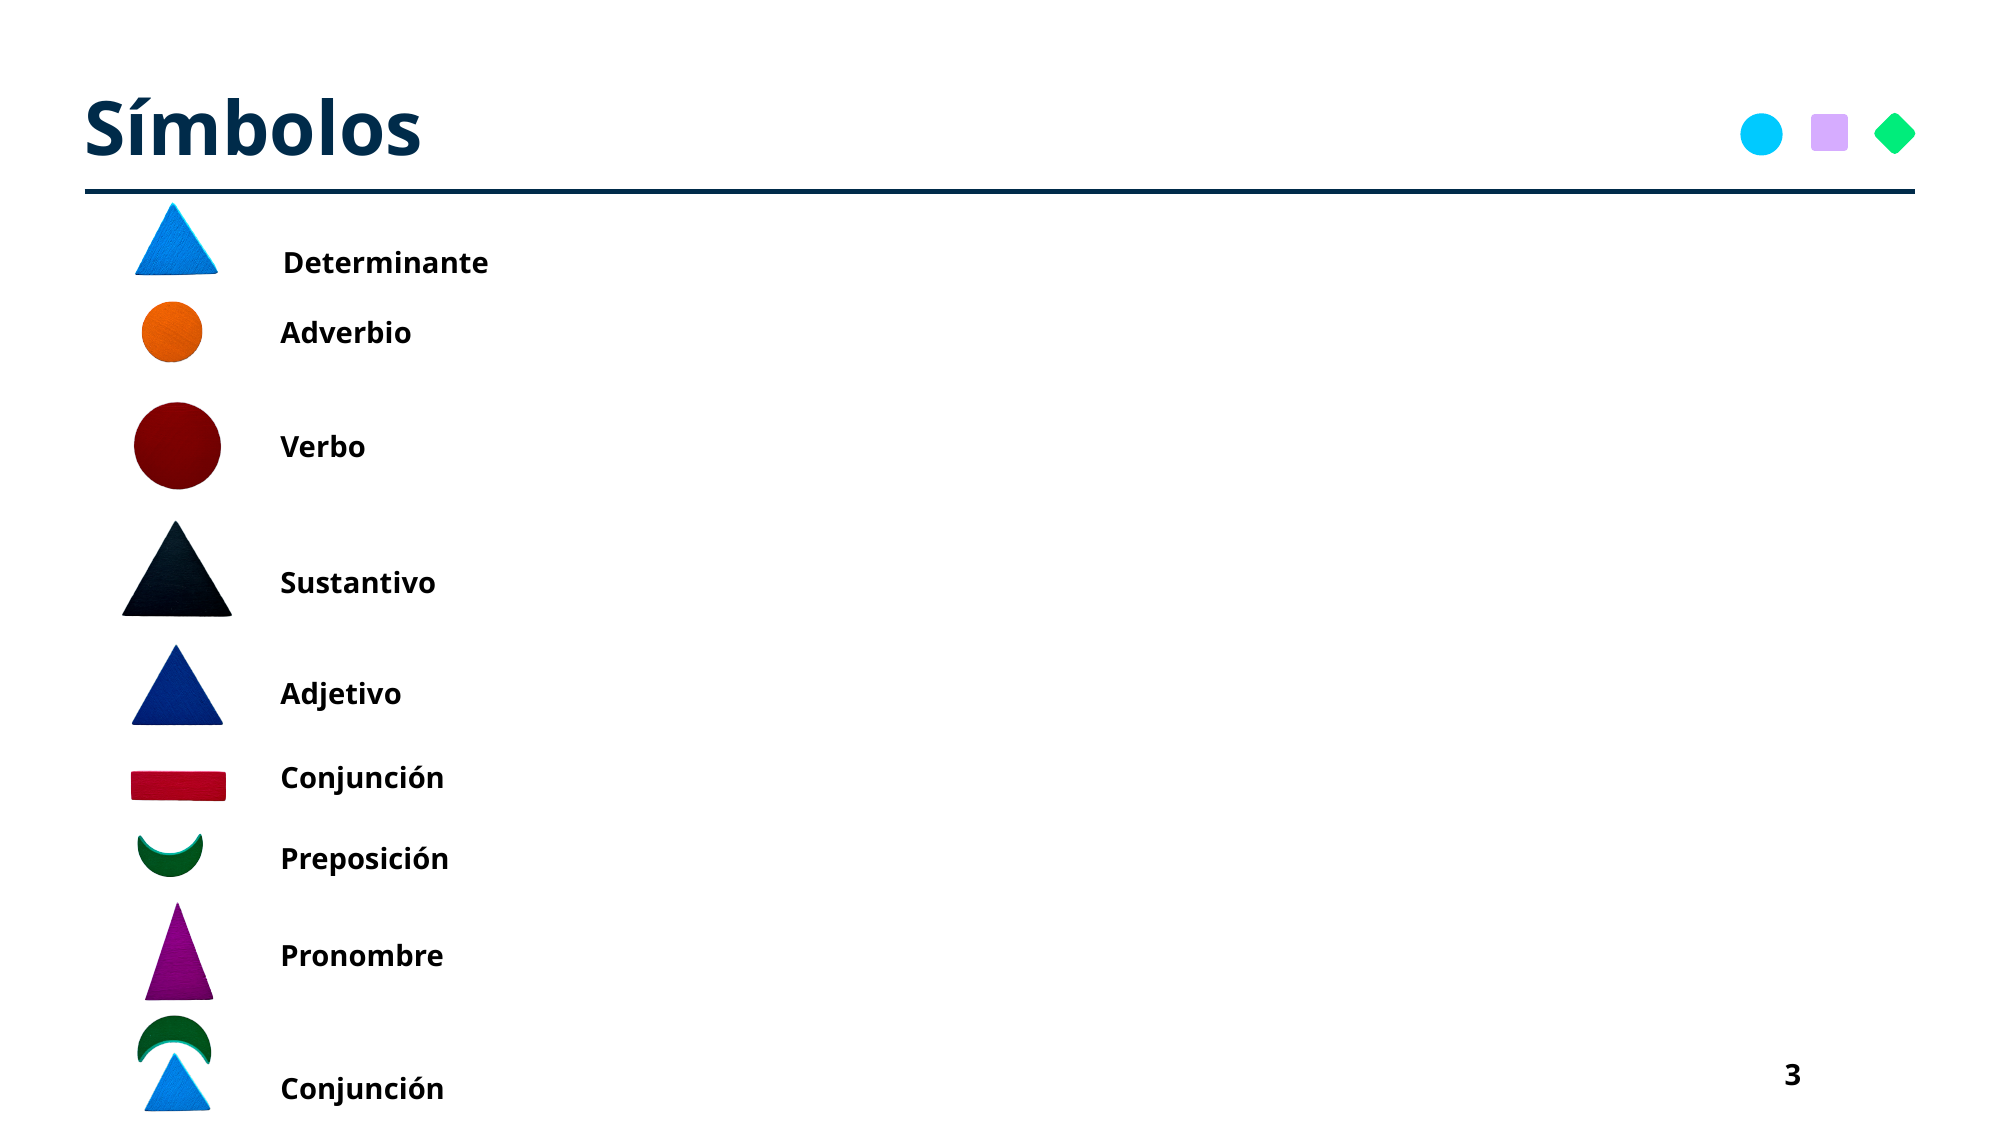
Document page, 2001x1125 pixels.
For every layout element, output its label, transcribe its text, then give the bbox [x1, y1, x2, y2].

text_box Preposición [265, 833, 488, 883]
text_box Conjunción [265, 1063, 478, 1114]
text_box Adjetivo [265, 668, 432, 718]
text_box Adverbio [265, 307, 444, 357]
picture [132, 401, 222, 491]
text_box Sustantivo [265, 558, 473, 608]
title Símbolos [84, 29, 1601, 178]
picture [118, 755, 237, 815]
picture [126, 891, 222, 1125]
text_box Determinante [268, 237, 526, 287]
picture [132, 194, 222, 373]
picture [131, 642, 224, 727]
picture [121, 519, 233, 618]
text_box Conjunción [265, 752, 478, 802]
text_box Verbo [265, 421, 392, 472]
text_box Pronombre [265, 930, 478, 980]
picture [132, 826, 222, 886]
